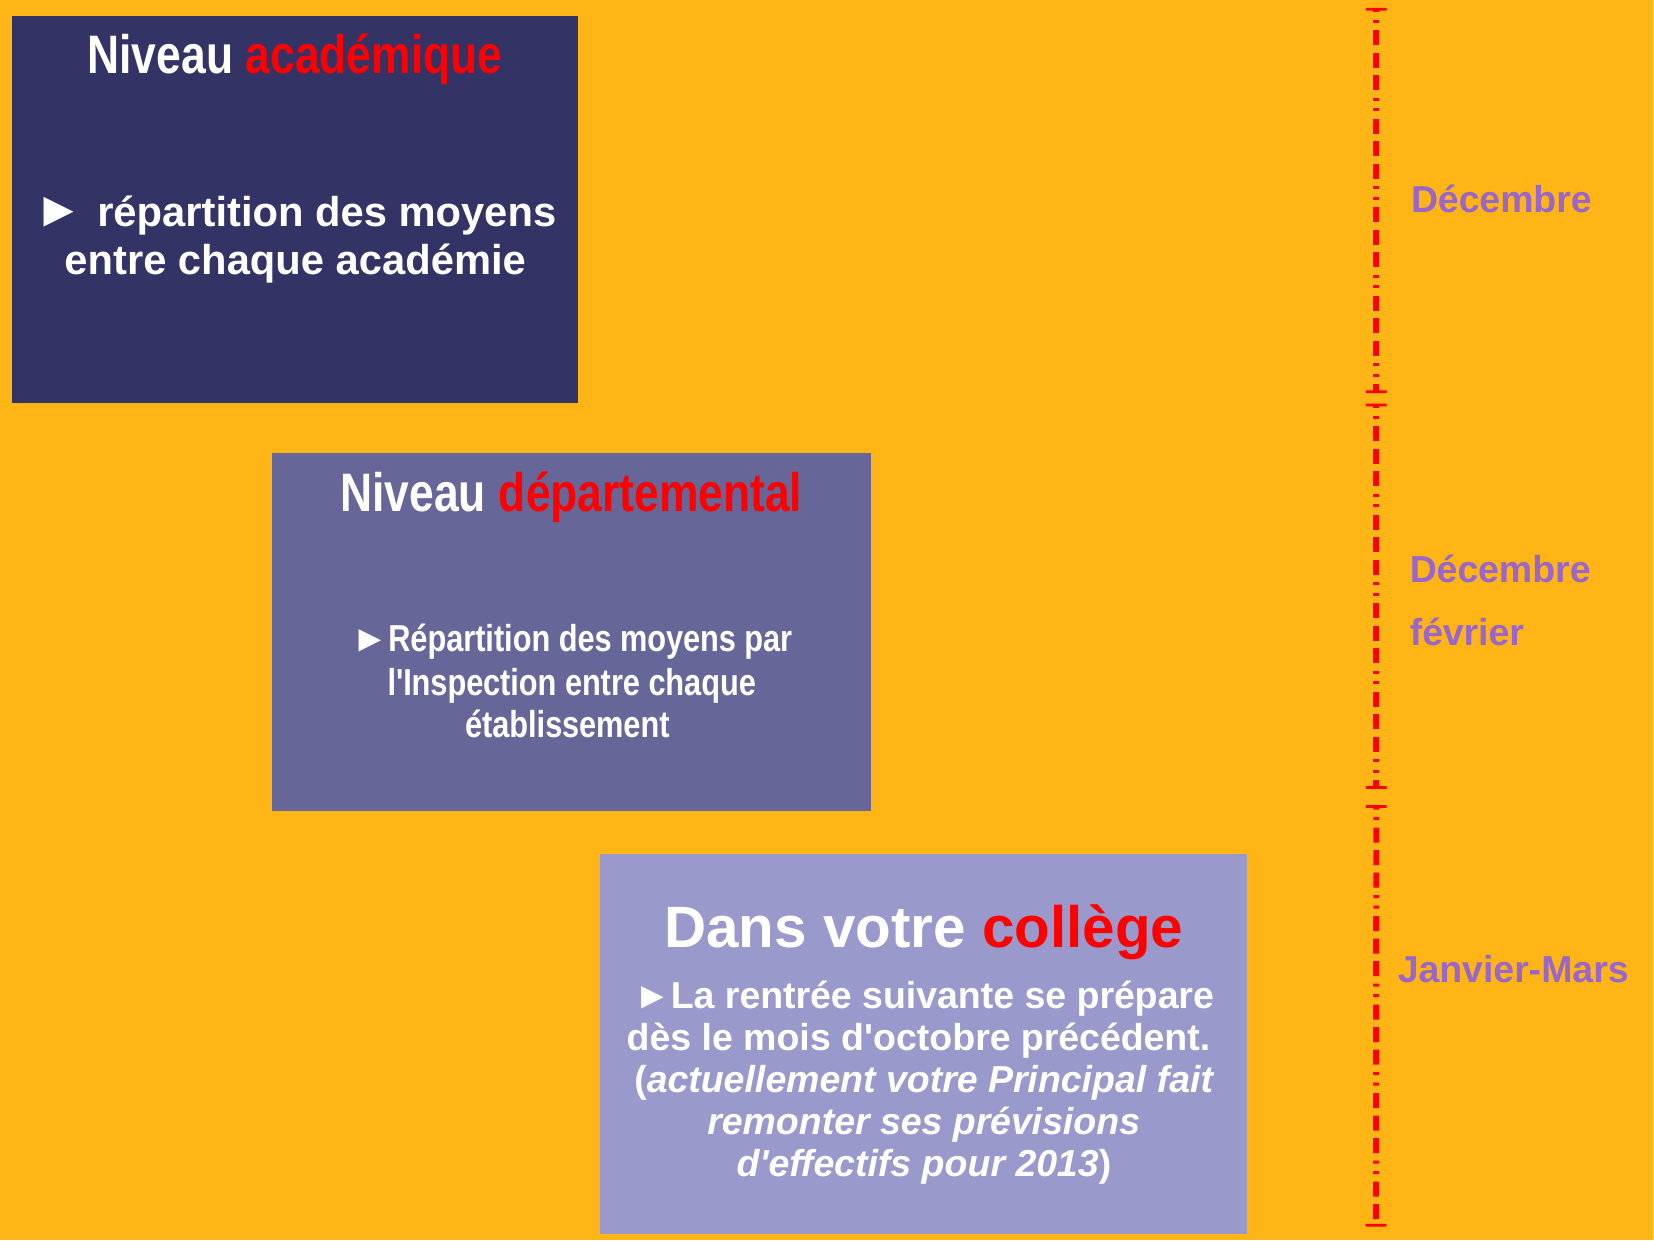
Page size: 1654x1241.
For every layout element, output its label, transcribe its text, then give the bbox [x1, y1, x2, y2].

table_header Niveau départemental [272, 453, 871, 609]
text_box Décembre février [1395, 519, 1635, 640]
text_box Décembre [1396, 150, 1641, 270]
table_cell ► répartition des moyens entre chaque académie [12, 174, 578, 403]
table_header Niveau académique [12, 16, 578, 174]
table_header Dans votre collège [600, 854, 1247, 967]
table_cell ►La rentrée suivante se prépare dès le mois d'octobre précédent. (actuellement votre Principal fait remonter ses prévisions d'effectifs pour 2013) [600, 967, 1247, 1234]
text_box Janvier-Mars [1362, 919, 1654, 977]
table_cell ►Répartition des moyens par l'Inspection entre chaque établissement [272, 609, 871, 811]
